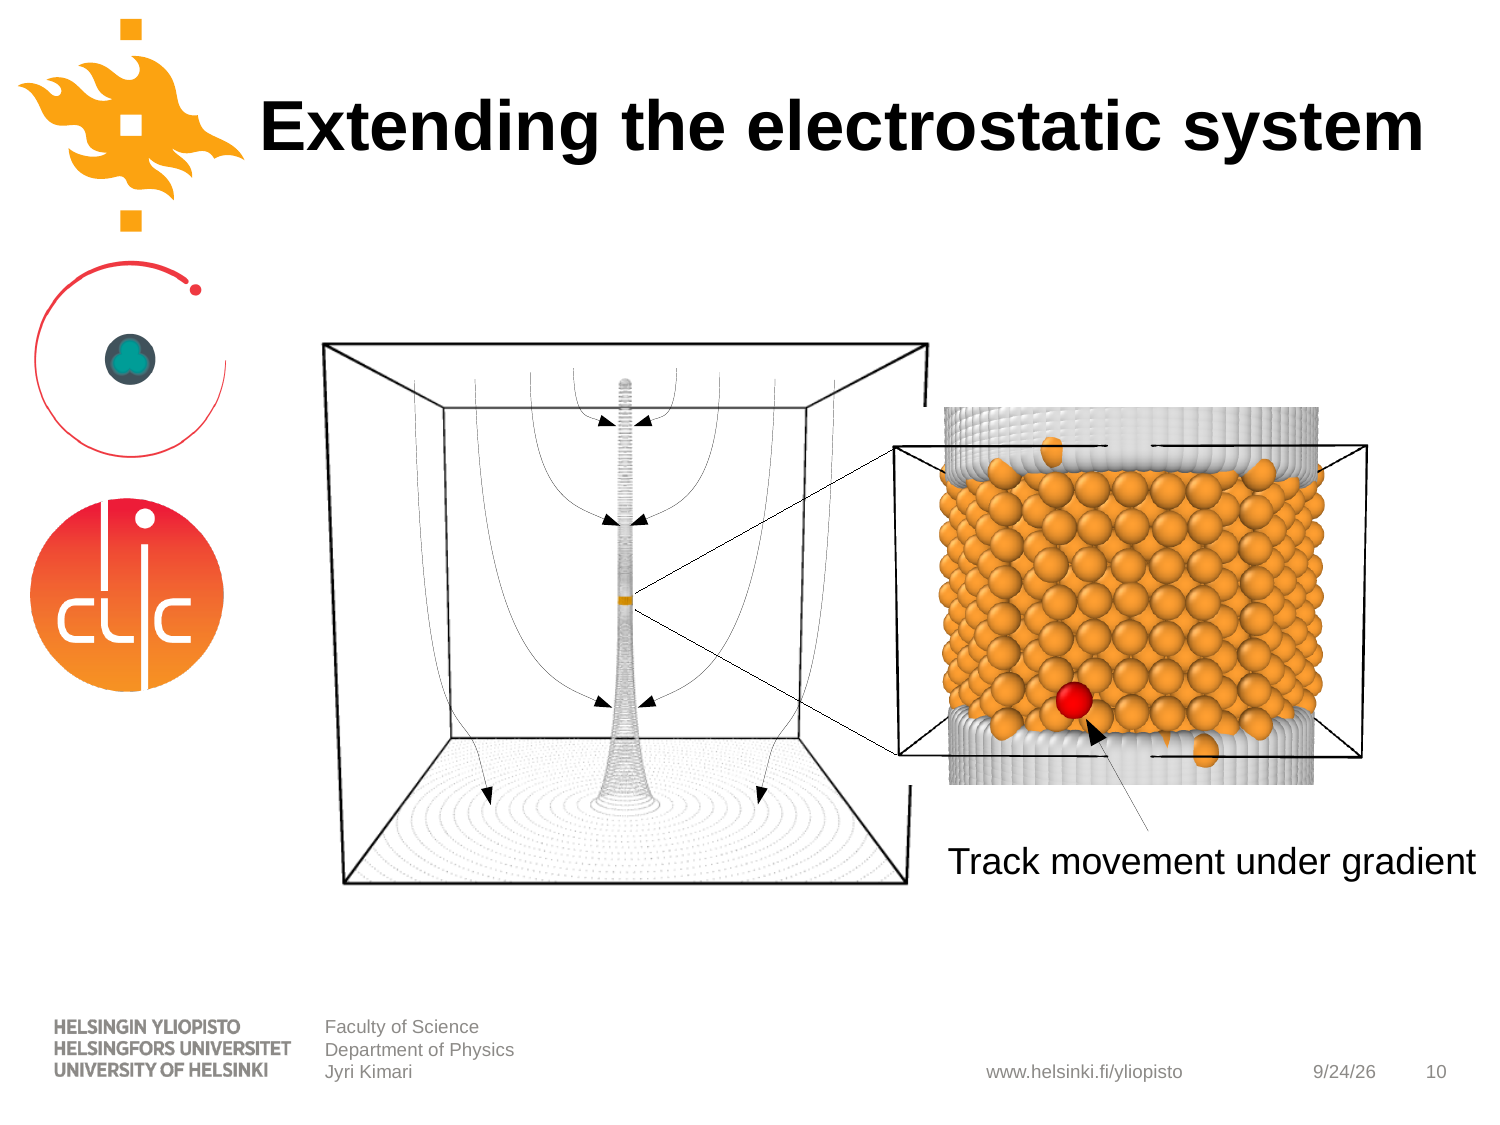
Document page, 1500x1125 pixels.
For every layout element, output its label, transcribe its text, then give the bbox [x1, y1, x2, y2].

picture [53, 1017, 292, 1079]
slide_number <number> [1376, 1011, 1447, 1083]
footer Faculty of Science Department of Physics Jyri Kimari [324, 1011, 750, 1083]
text_box Track movement under gradient [932, 832, 1492, 890]
picture [313, 326, 1380, 896]
slide_number 9/22/22 [1230, 1011, 1376, 1083]
picture [0, 255, 272, 740]
title Extending the electrostatic system [259, 30, 1447, 214]
